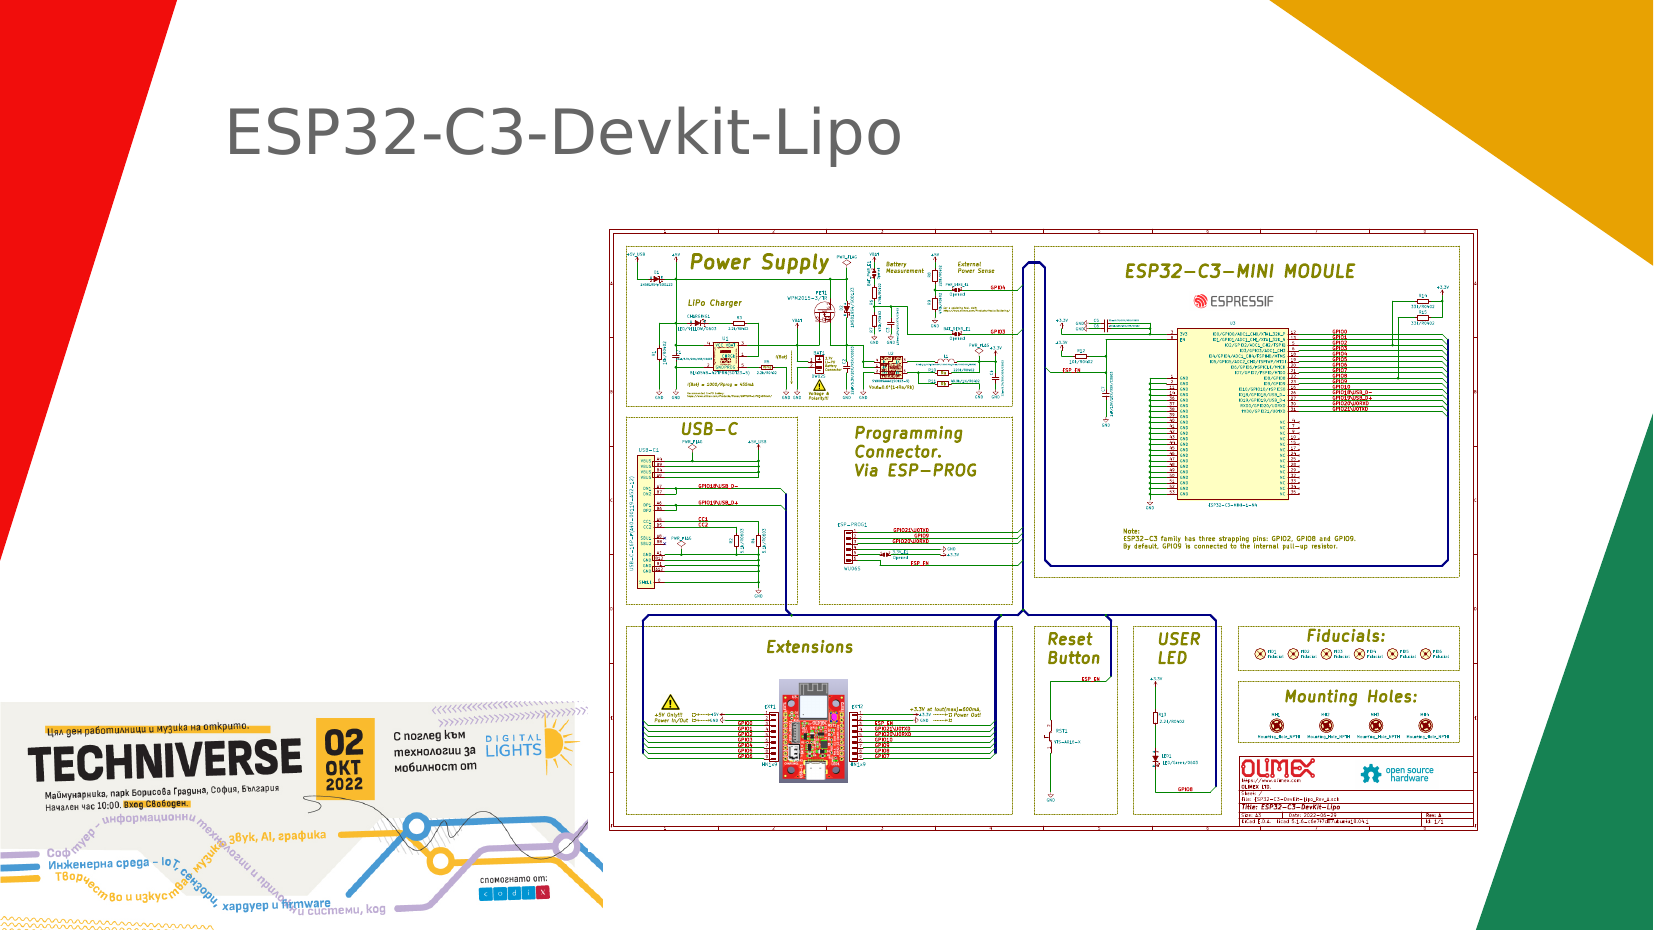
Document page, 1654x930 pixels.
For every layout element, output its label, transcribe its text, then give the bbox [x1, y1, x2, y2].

picture [0, 206, 1500, 930]
title ESP32-C3-Devkit-Lipo [224, 58, 1642, 207]
